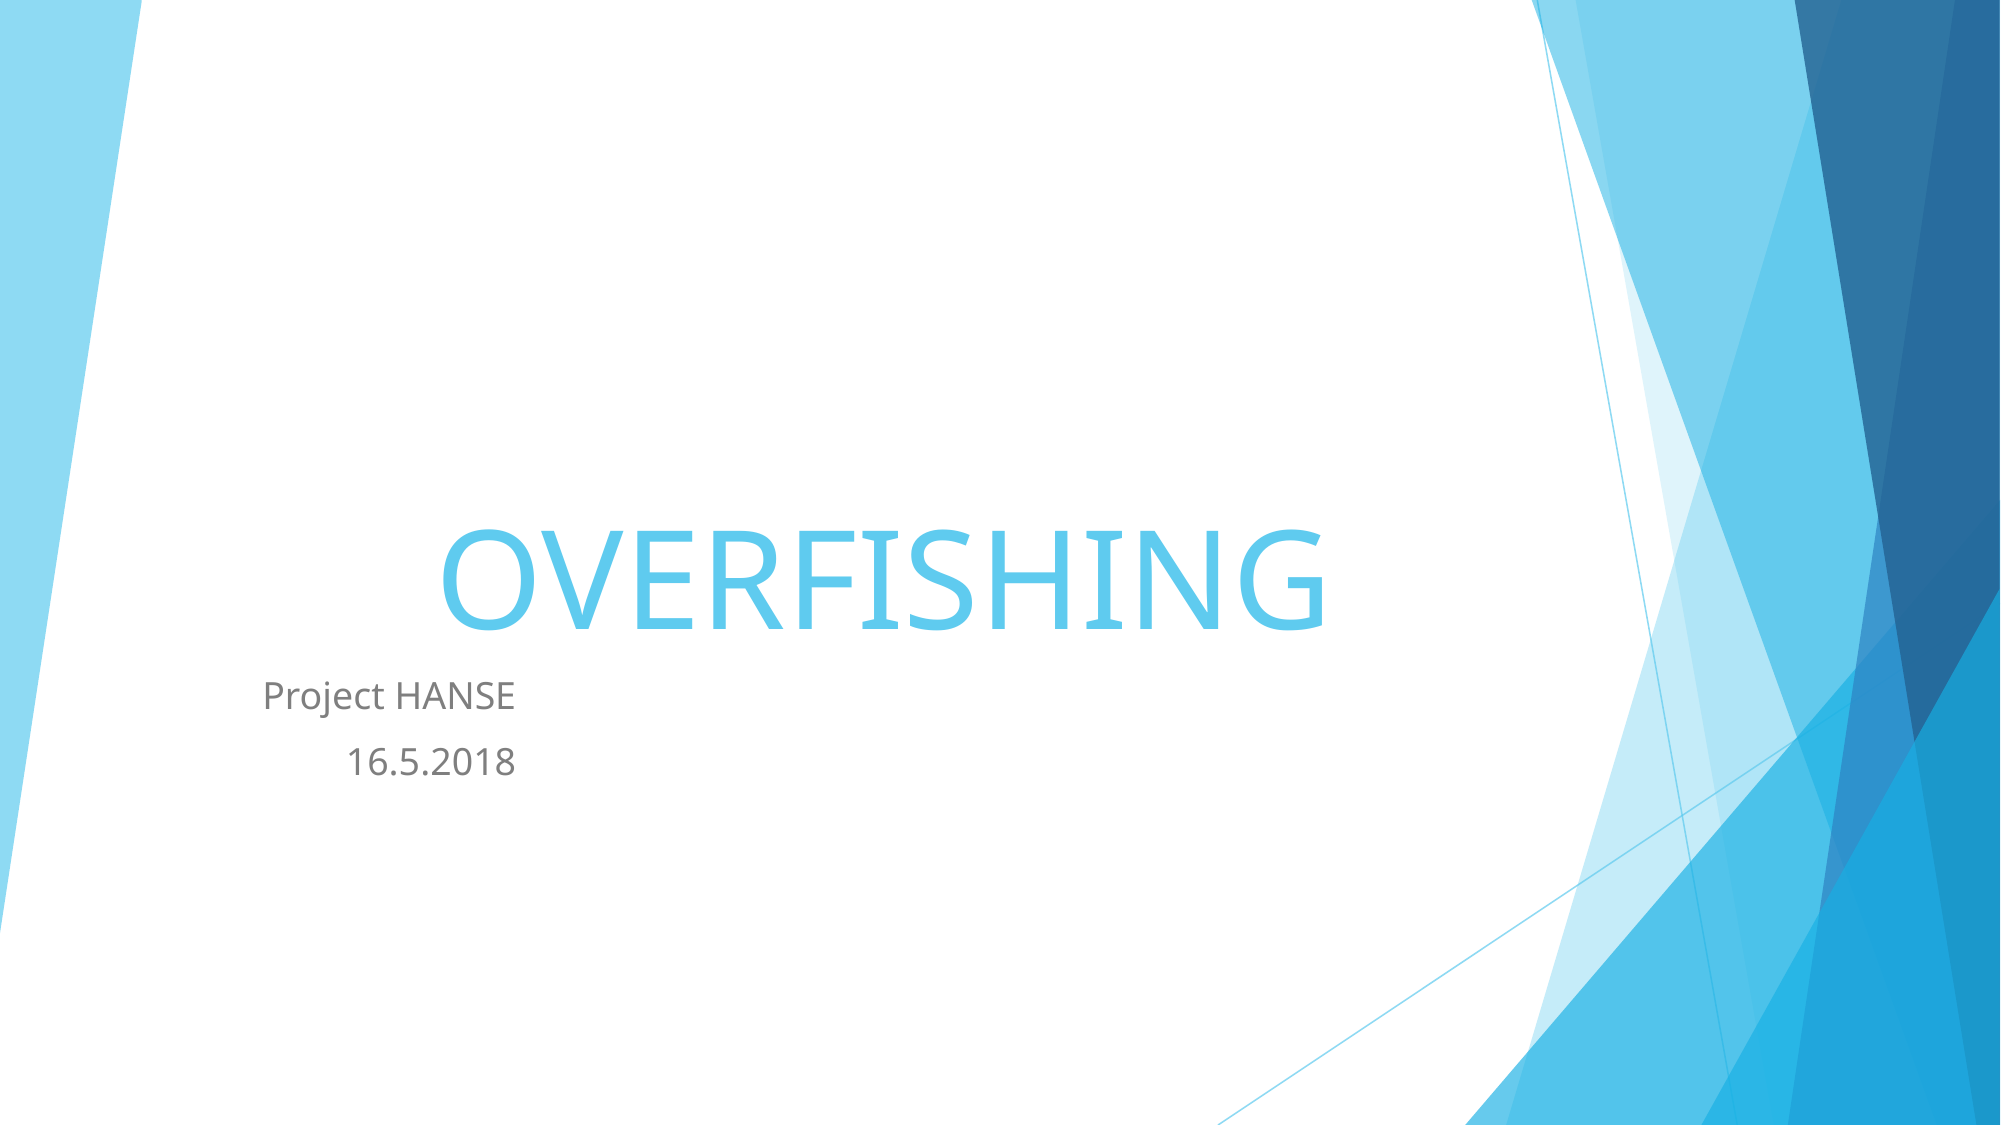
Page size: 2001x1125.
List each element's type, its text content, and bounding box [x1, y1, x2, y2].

title OVERFISHING [247, 394, 1522, 664]
subtitle Project HANSE 16.5.2018 [247, 664, 1522, 845]
